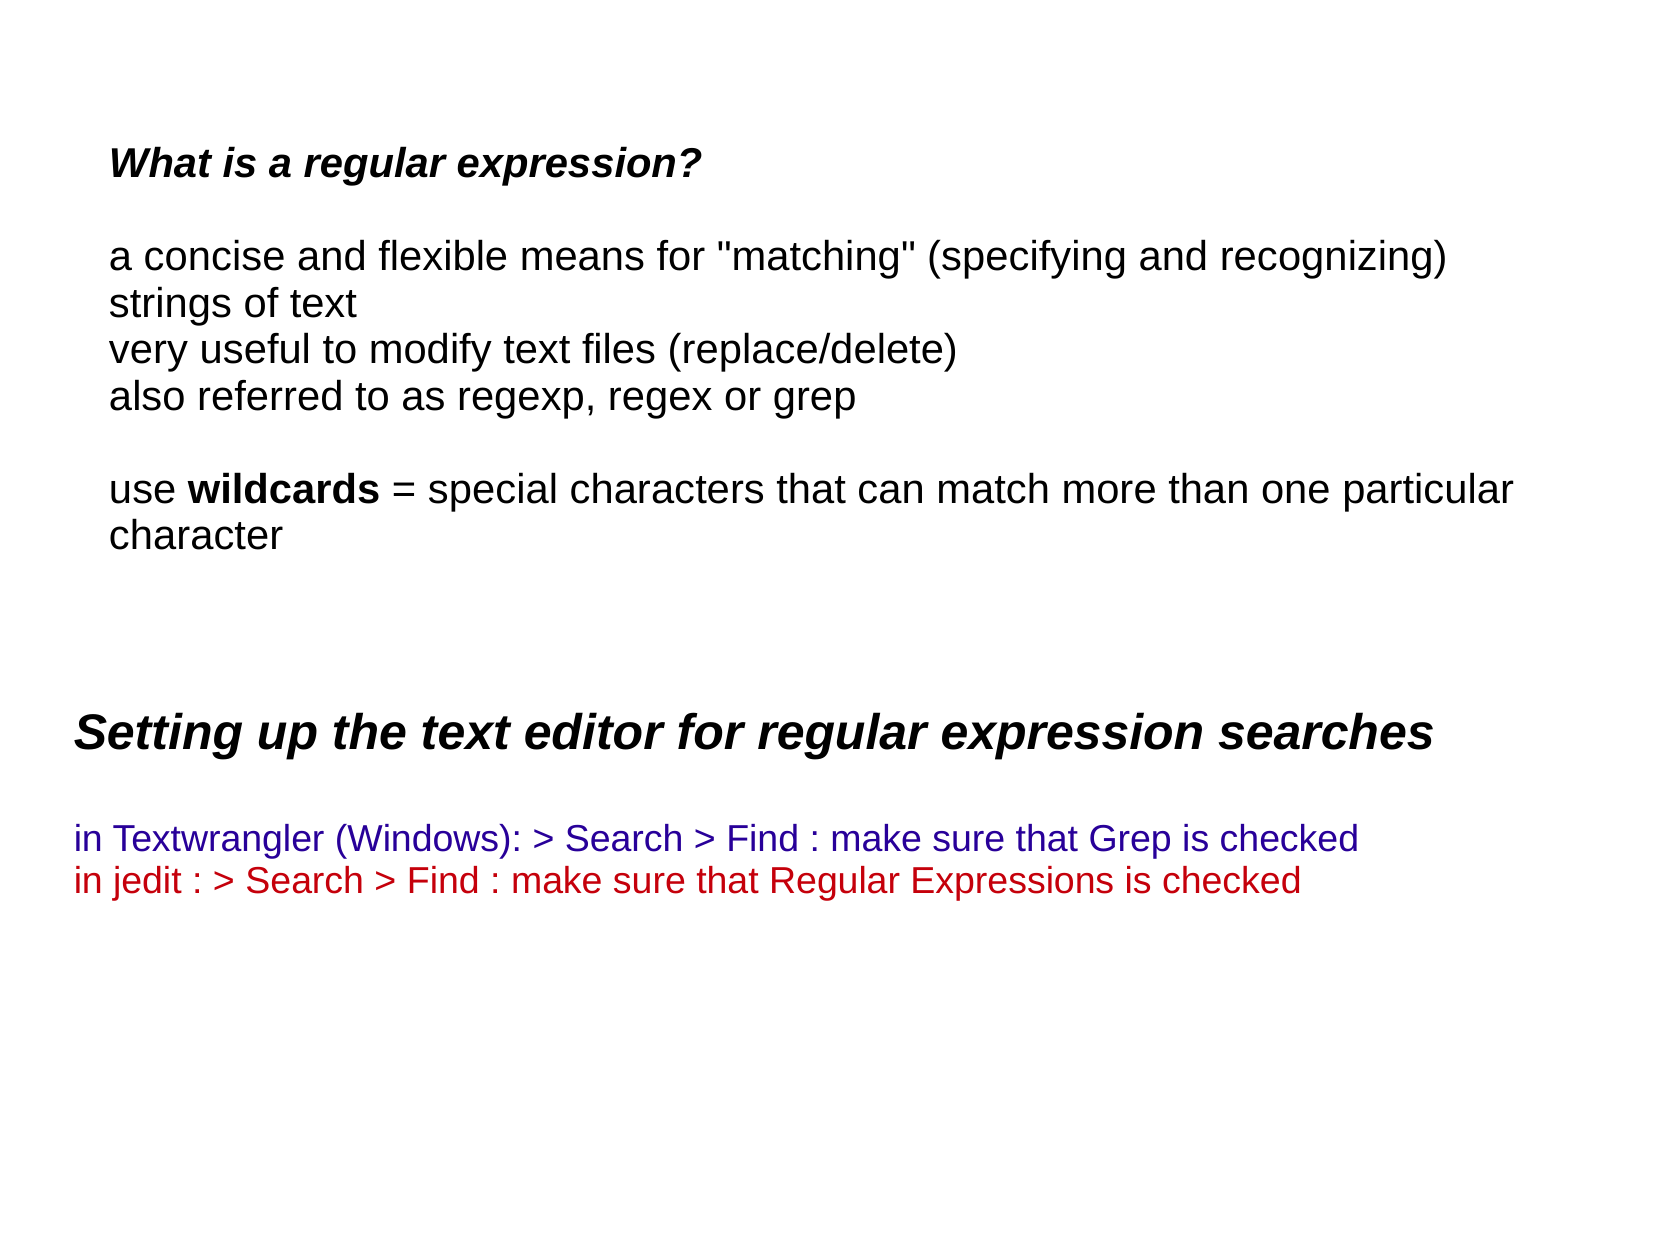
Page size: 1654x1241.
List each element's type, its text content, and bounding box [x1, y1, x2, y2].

text_box Setting up the text editor for regular expression searches [59, 697, 1595, 768]
text_box in Textwrangler (Windows): > Search > Find : make sure that Grep is checked in jedit : > Search > Find : make sure that Regular Expressions is checked [59, 767, 1568, 909]
text_box What is a regular expression? a concise and flexible means for "matching" (specifying and recognizing) strings of text very useful to modify text files (replace/delete) also referred to as regexp, regex or grep use wildcards = special characters that can match more than one particular character [94, 132, 1564, 566]
